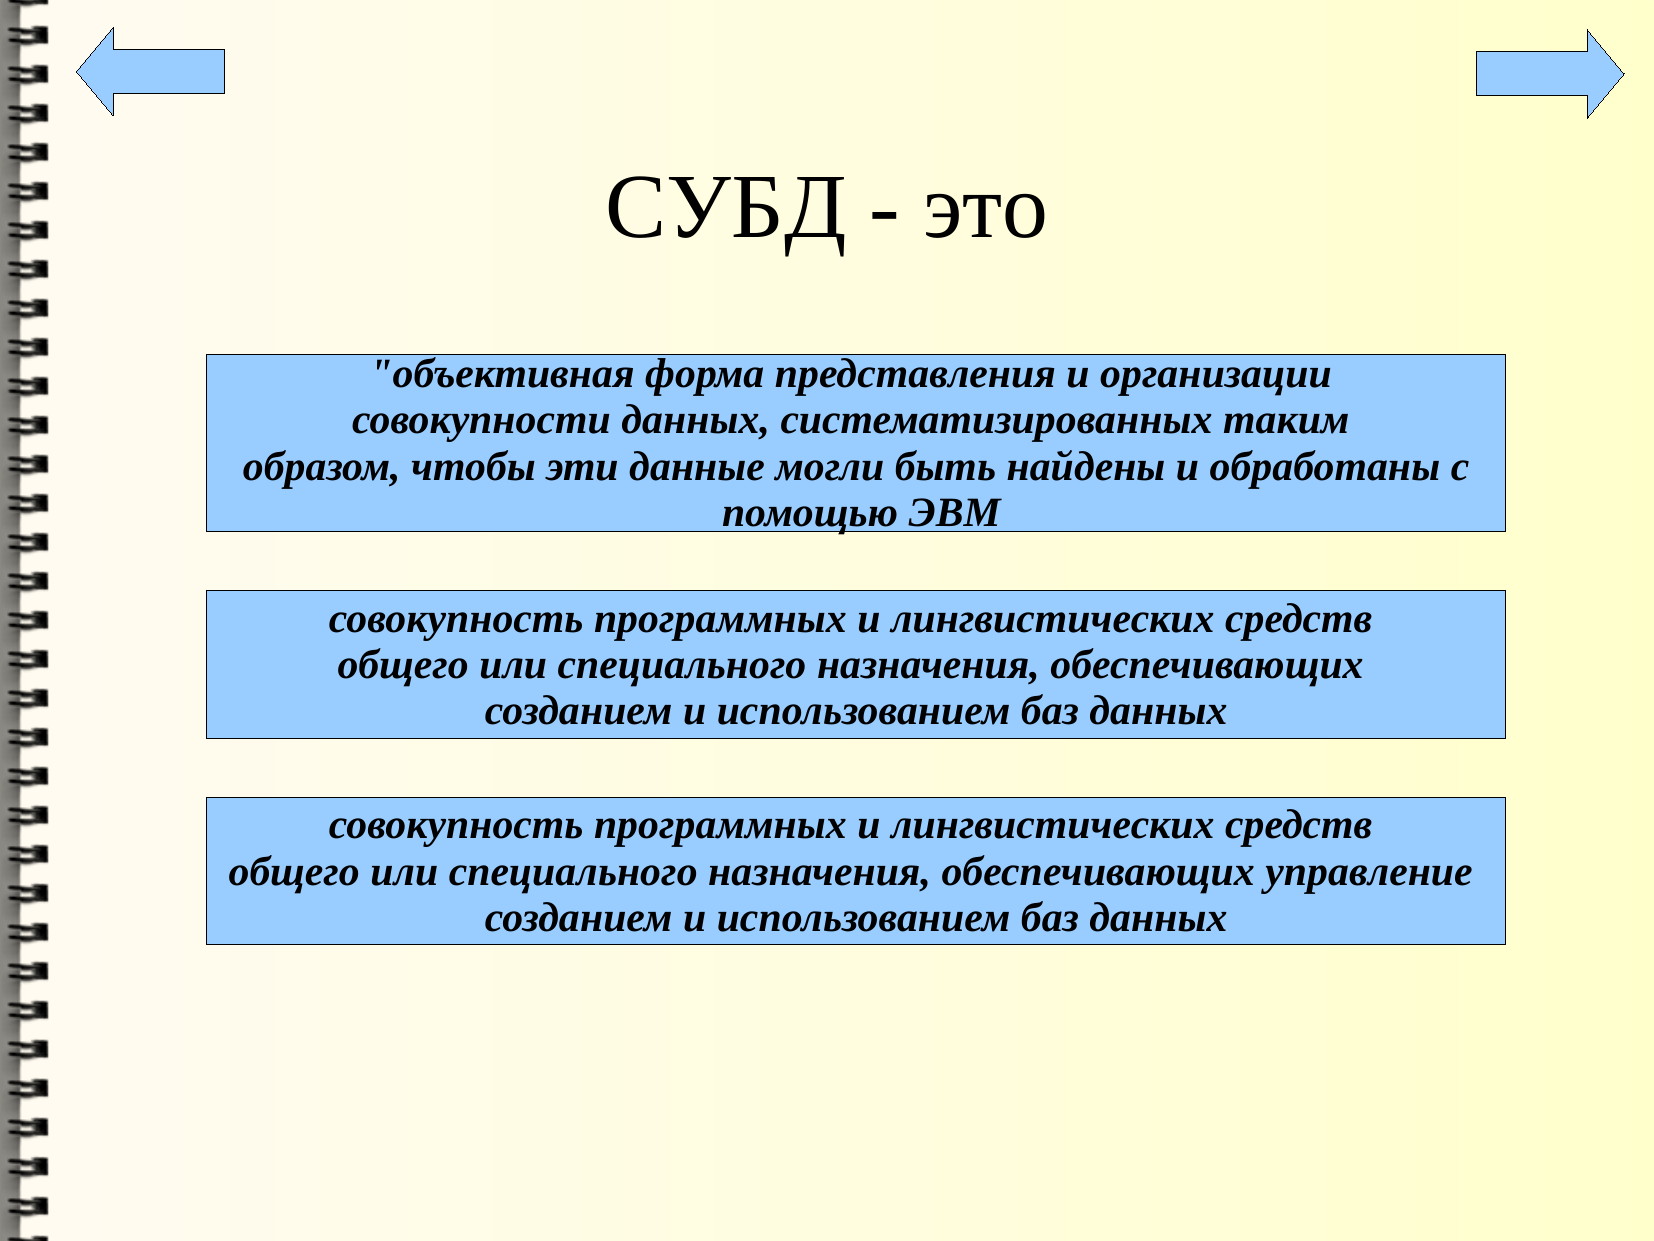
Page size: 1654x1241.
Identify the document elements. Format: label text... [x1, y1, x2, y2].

text_box "объективная форма представления и организации совокупности данных, систематизированных таким образом, чтобы эти данные могли быть найдены и обработаны с помощью ЭВМ [206, 354, 1506, 532]
title СУБД - это [121, 102, 1534, 310]
text_box [1476, 29, 1625, 119]
text_box совокупность программных и лингвистических средств общего или специального назначения, обеспечивающих созданием и использованием баз данных [206, 590, 1506, 739]
text_box совокупность программных и лингвистических средств общего или специального назначения, обеспечивающих управление созданием и использованием баз данных [206, 797, 1506, 945]
picture [0, 0, 1654, 1241]
text_box [76, 27, 225, 116]
